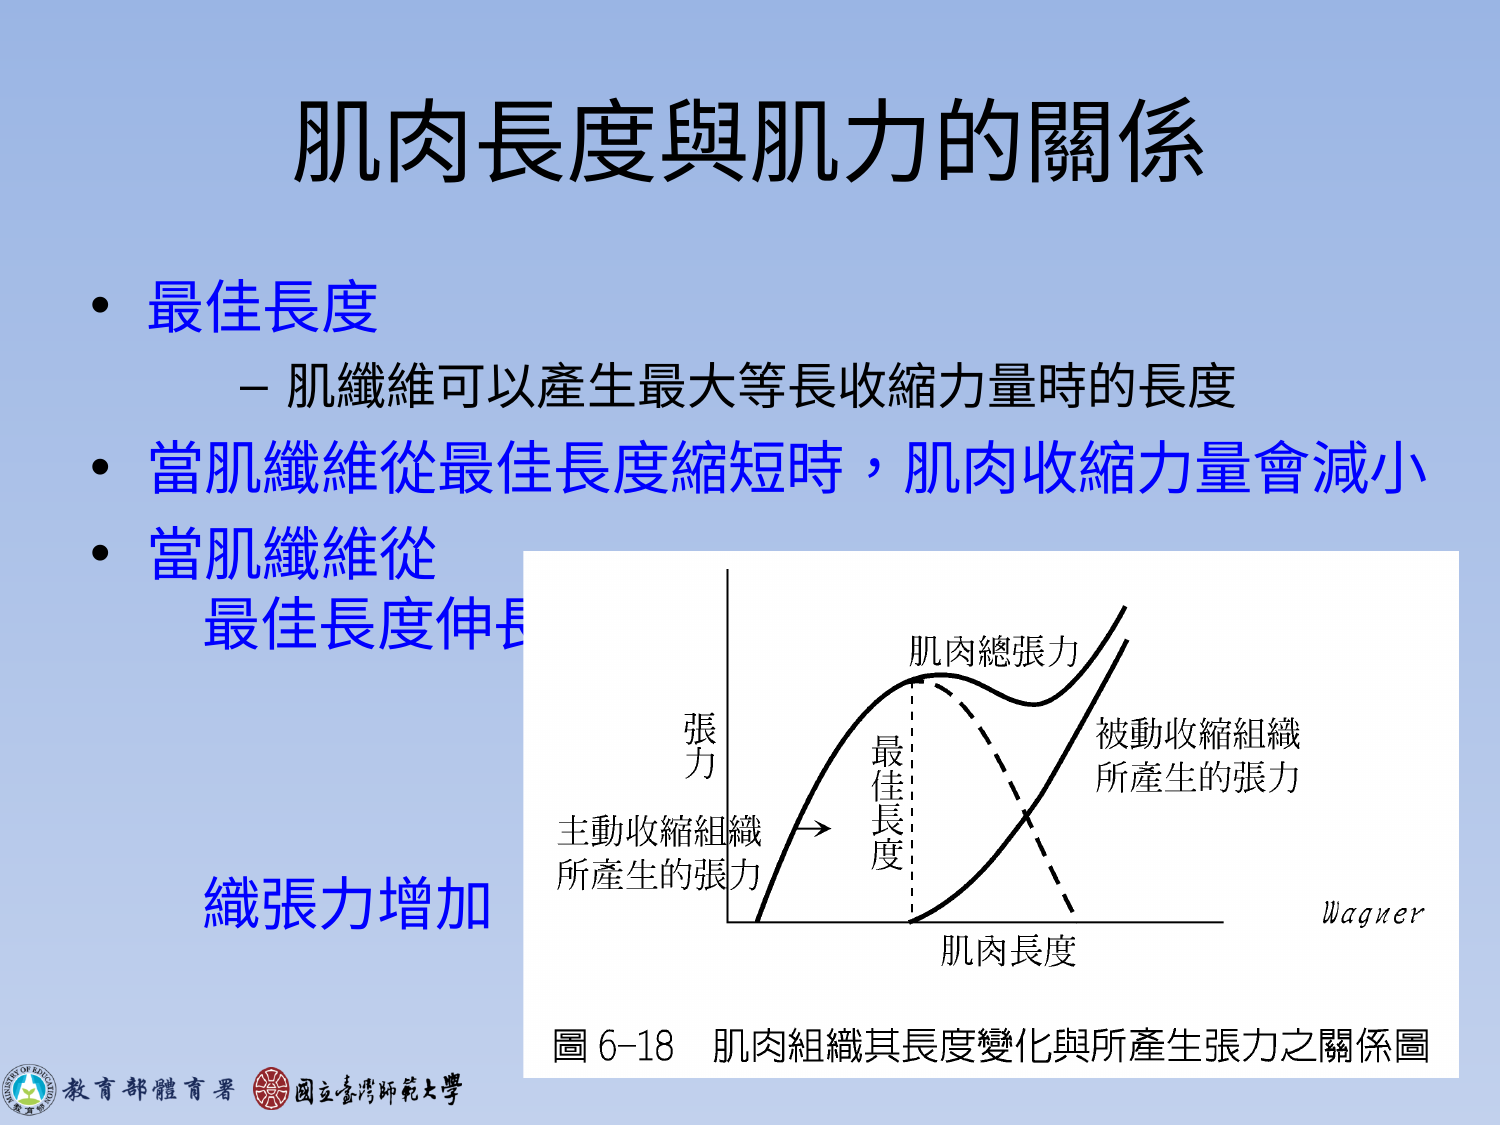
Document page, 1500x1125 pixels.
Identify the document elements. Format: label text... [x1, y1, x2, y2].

list 最佳長度 肌纖維可以產生最大等長收縮力量時的長度 當肌纖維從最佳長度縮短時，肌肉收縮力量會減小 當肌纖維從 最佳長度伸長 時肌肉收縮力 會減小，被動 組織張力增加 [75, 262, 1459, 1005]
picture [523, 551, 1459, 1078]
title 肌肉長度與肌力的關係 [75, 45, 1426, 233]
